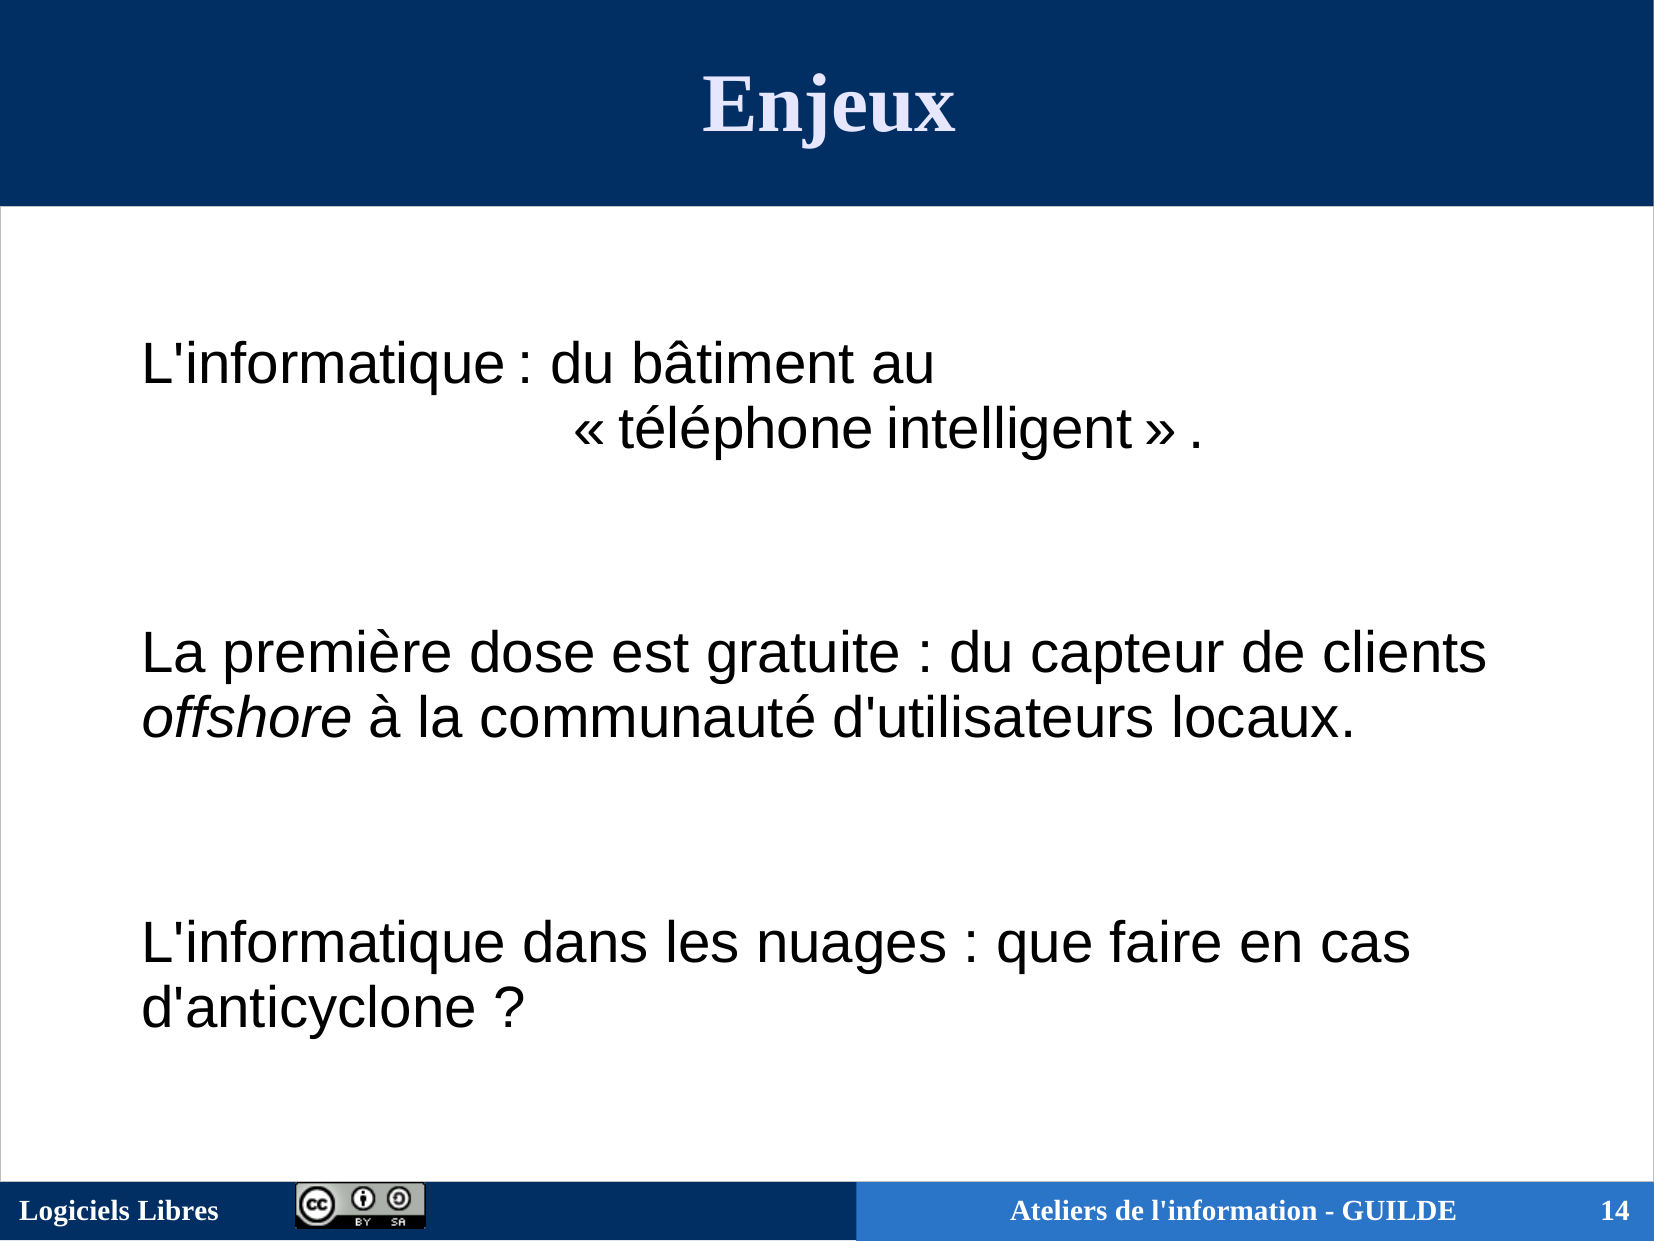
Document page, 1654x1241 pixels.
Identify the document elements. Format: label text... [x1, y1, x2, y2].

list L'informatique : du bâtiment au « téléphone intelligent » . La première dose est gratuite : du capteur de clients offshore à la communauté d'utilisateurs locaux. L'informatique dans les nuages : que faire en cas d'anticyclone ? [70, 330, 1583, 1040]
title Enjeux [123, 0, 1536, 208]
picture [295, 1182, 426, 1229]
